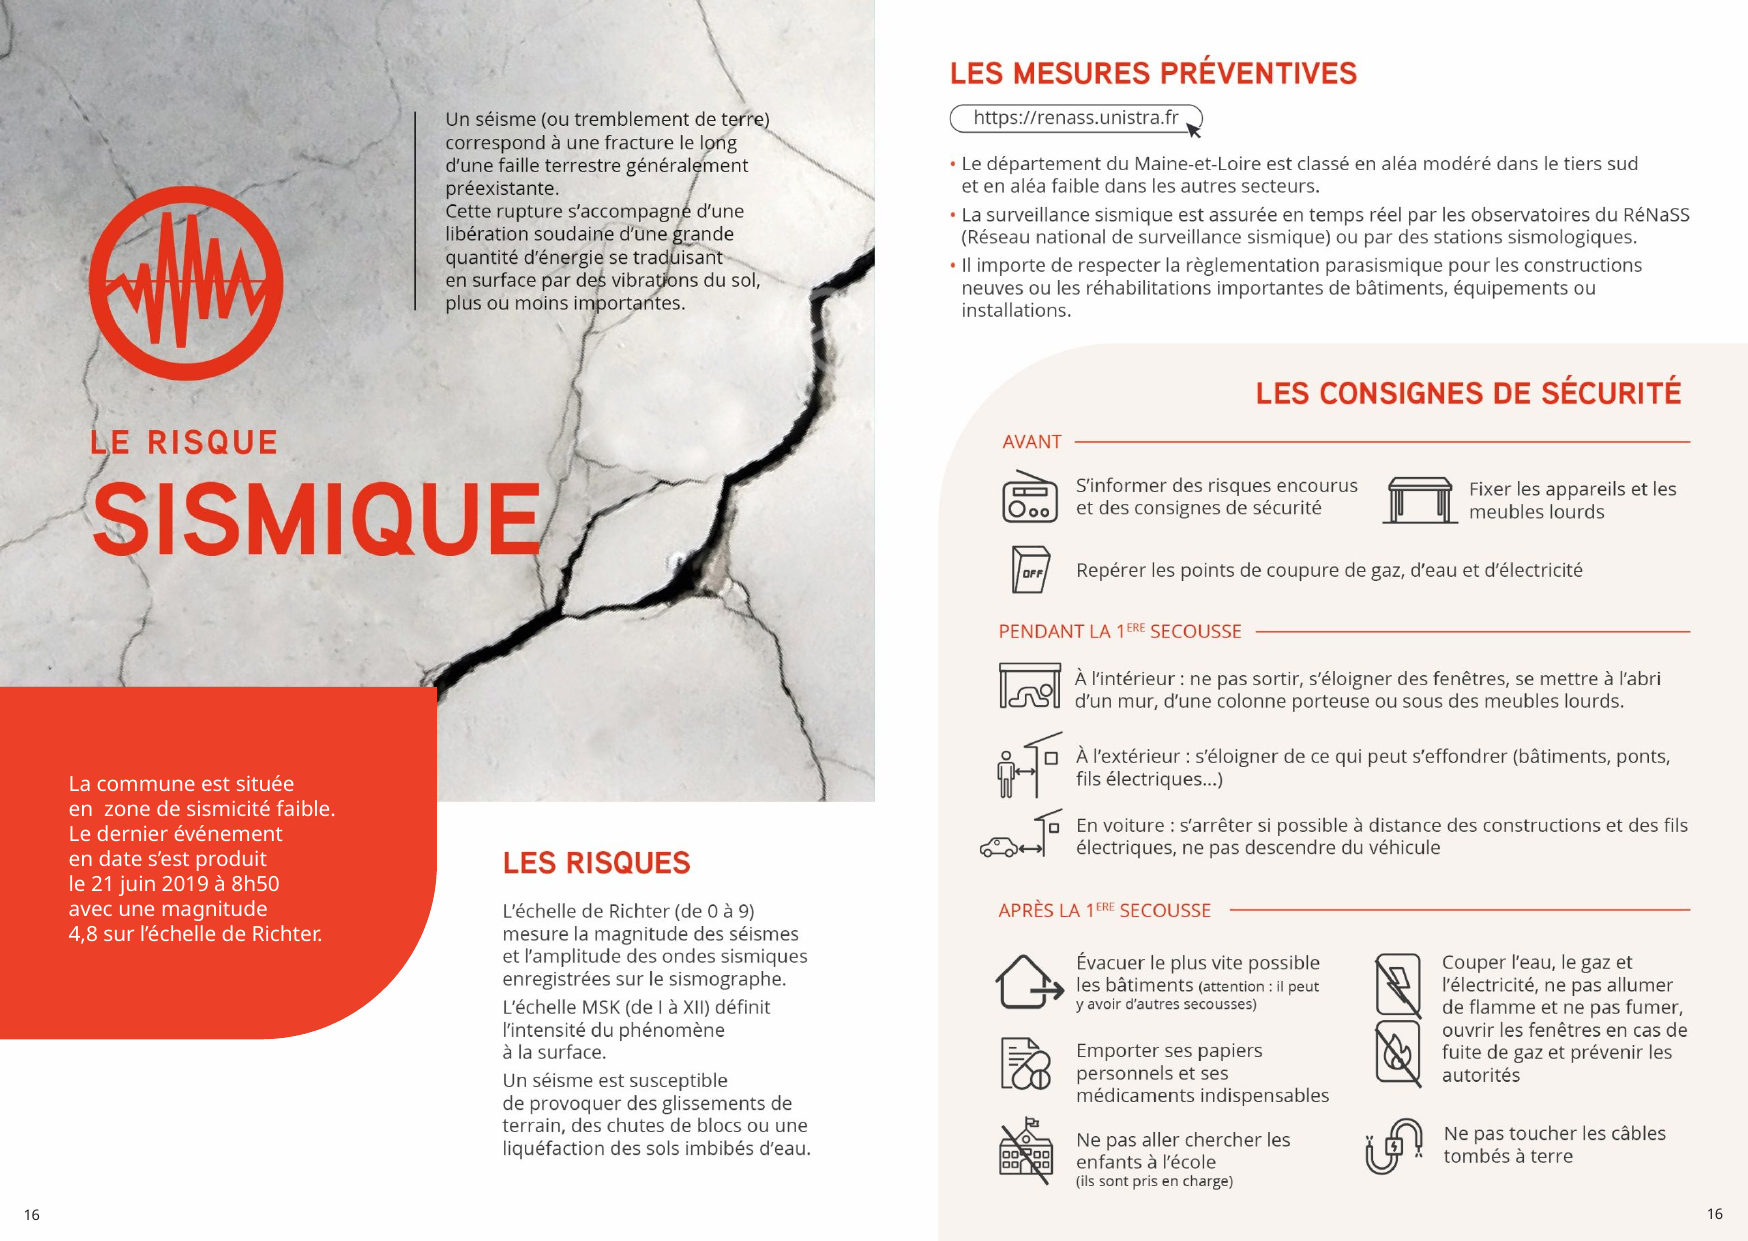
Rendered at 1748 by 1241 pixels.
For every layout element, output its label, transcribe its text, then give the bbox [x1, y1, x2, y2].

text_box La commune est située en zone de sismicité faible. Le dernier événement en date s’est produit le 21 juin 2019 à 8h50 avec une magnitude 4,8 sur l’échelle de Richter. [68, 768, 357, 946]
picture [0, 0, 1748, 1241]
text_box <numéro> [17, 1205, 62, 1226]
text_box <numéro> [1691, 1204, 1724, 1225]
text_box [0, 686, 437, 1040]
